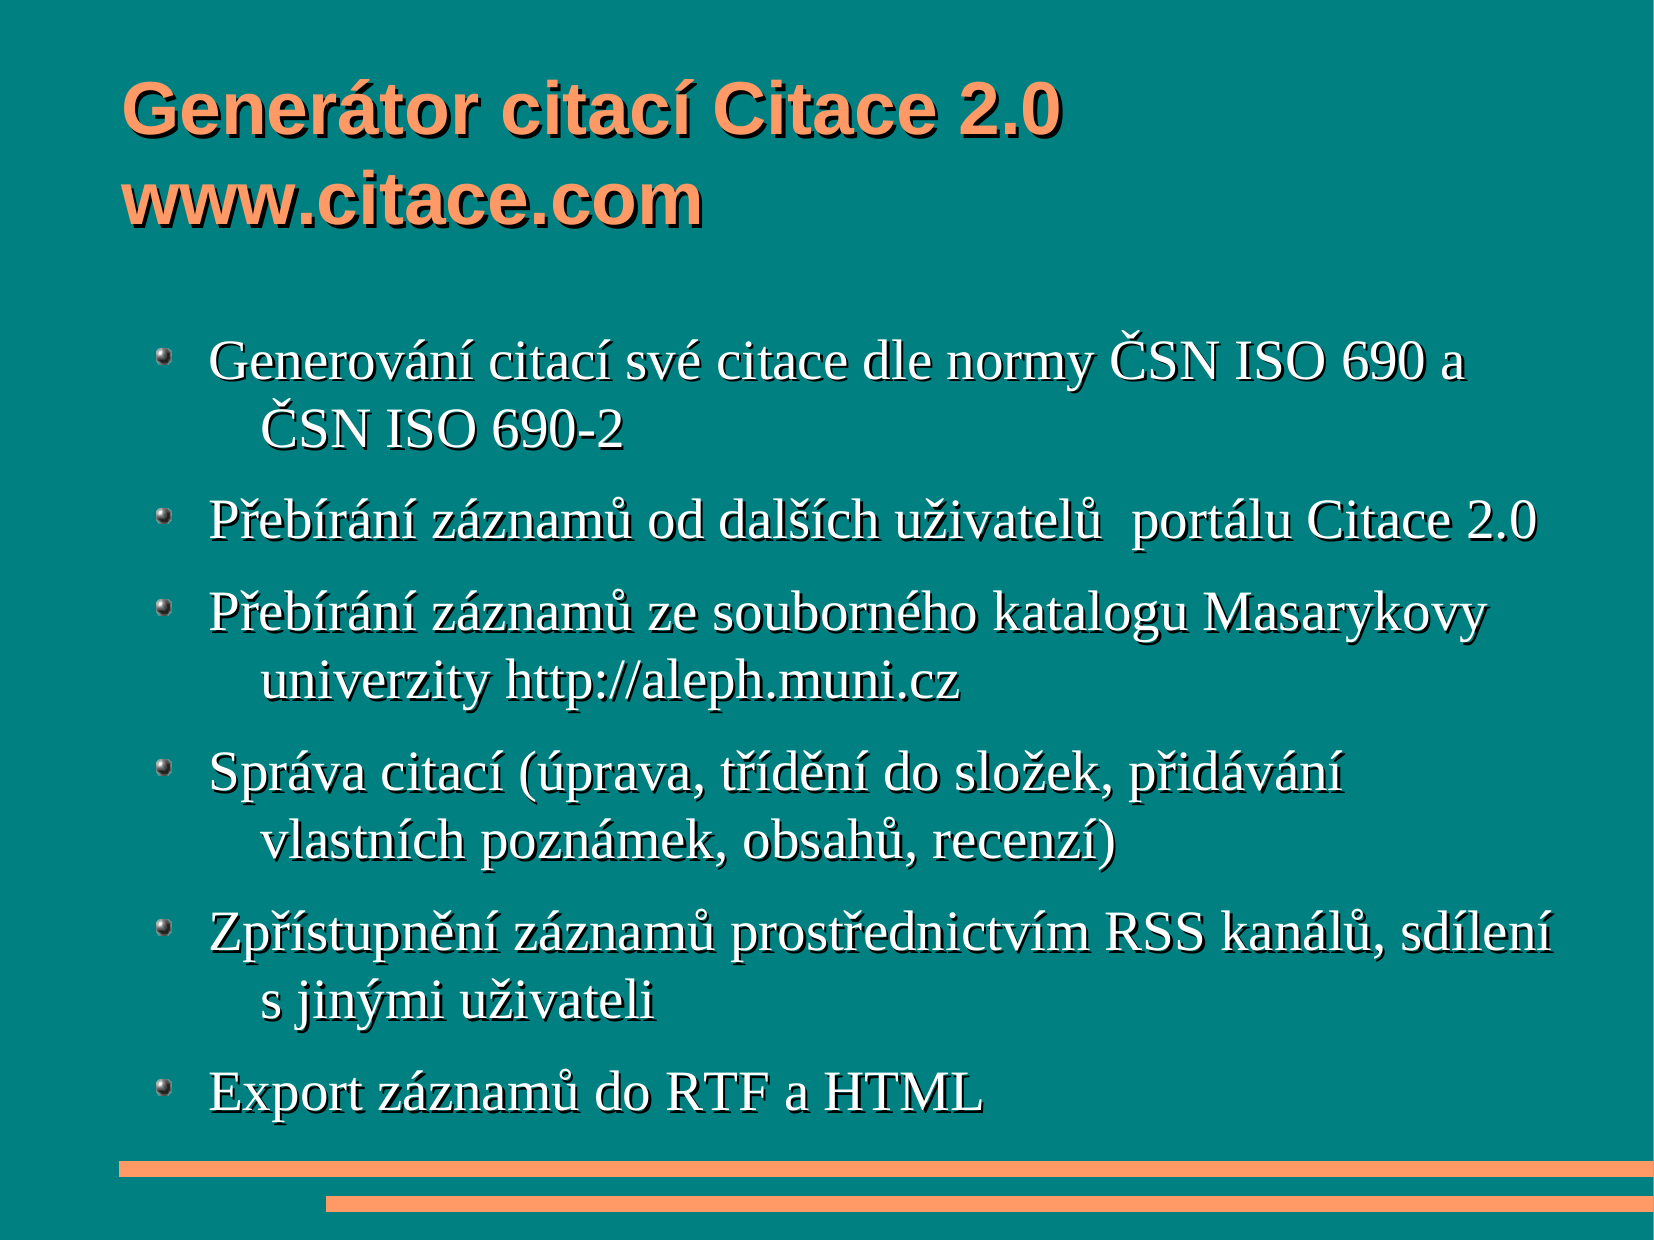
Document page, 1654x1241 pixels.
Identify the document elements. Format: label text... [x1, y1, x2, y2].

list Generování citací své citace dle normy ČSN ISO 690 a ČSN ISO 690-2 Přebírání záznamů od dalších uživatelů portálu Citace 2.0 Přebírání záznamů ze souborného katalogu Masarykovy univerzity http://aleph.muni.cz Správa citací (úprava, třídění do složek, přidávání vlastních poznámek, obsahů, recenzí) Zpřístupnění záznamů prostřednictvím RSS kanálů, sdílení s jinými uživateli Export záznamů do RTF a HTML [121, 322, 1561, 1132]
title Generátor citací Citace 2.0 www.citace.com [121, 46, 1534, 254]
